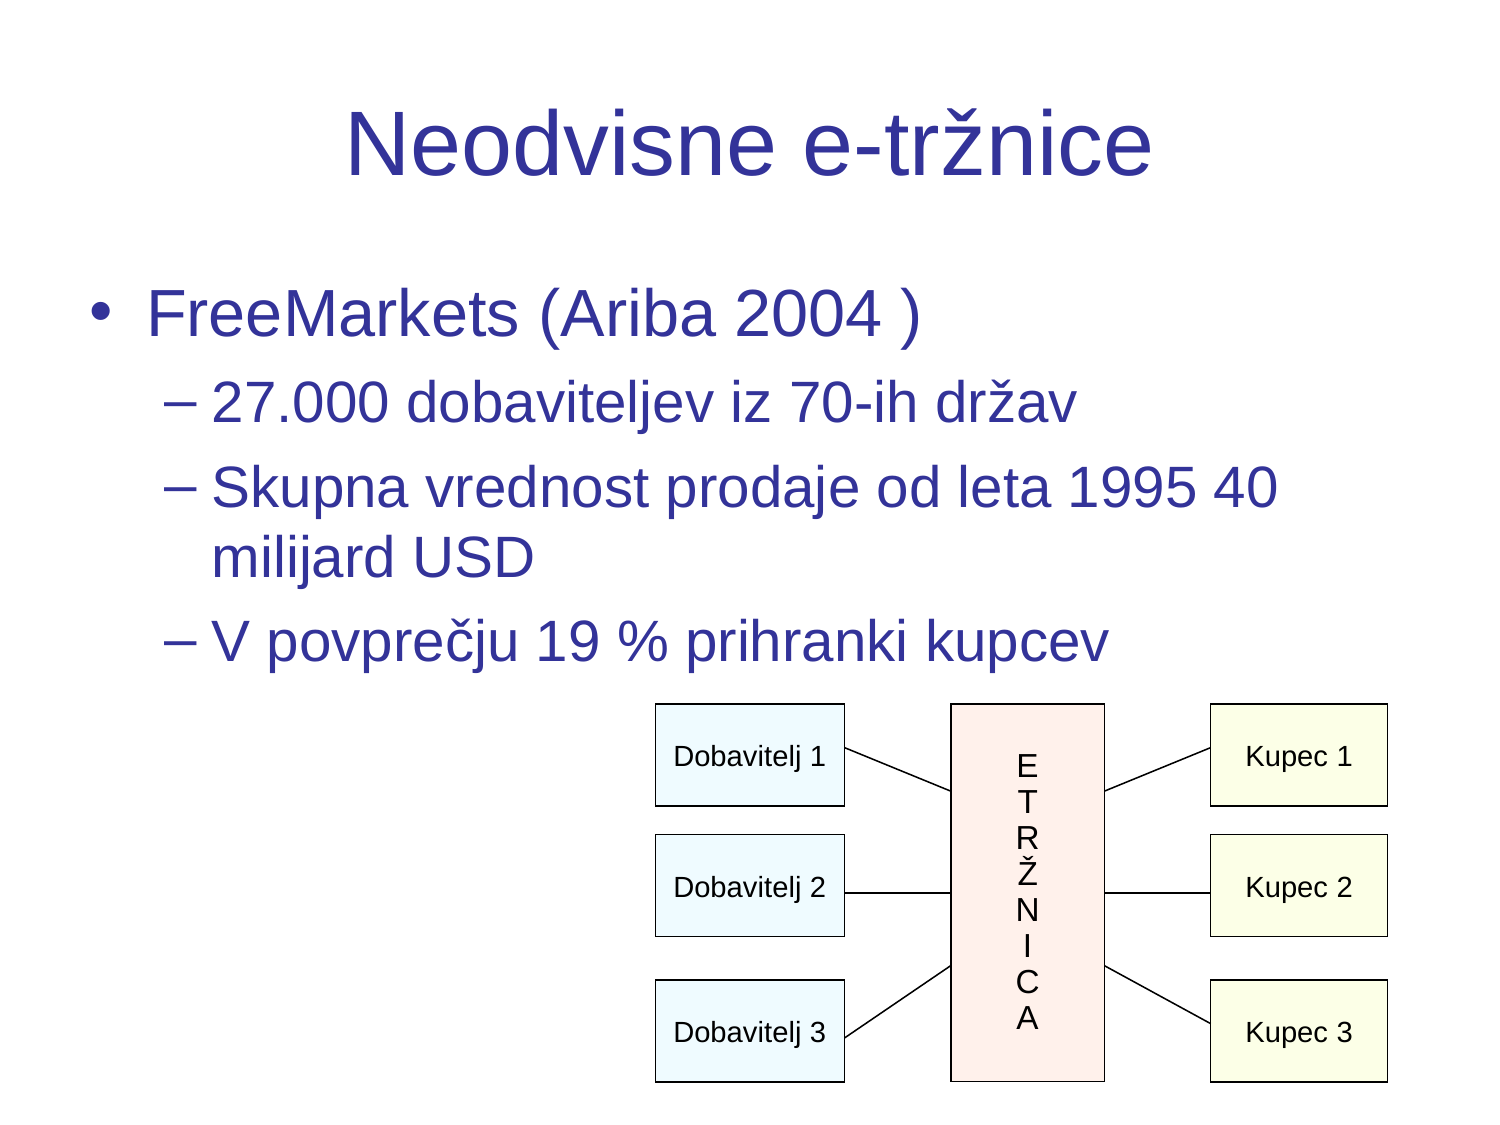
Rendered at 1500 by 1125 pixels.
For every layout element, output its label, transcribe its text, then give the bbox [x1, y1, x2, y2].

title Neodvisne e-tržnice [75, 45, 1426, 233]
text_box Kupec 2 [1210, 834, 1388, 937]
text_box Dobavitelj 2 [655, 834, 845, 937]
text_box E T R Ž N I C A [950, 704, 1105, 1082]
list FreeMarkets (Ariba 2004 ) 27.000 dobaviteljev iz 70-ih držav Skupna vrednost prodaje od leta 1995 40 milijard USD V povprečju 19 % prihranki kupcev [75, 262, 1426, 1006]
text_box Dobavitelj 1 [655, 704, 845, 806]
text_box Kupec 1 [1210, 704, 1388, 806]
text_box Dobavitelj 3 [655, 980, 845, 1082]
text_box Kupec 3 [1210, 980, 1388, 1082]
